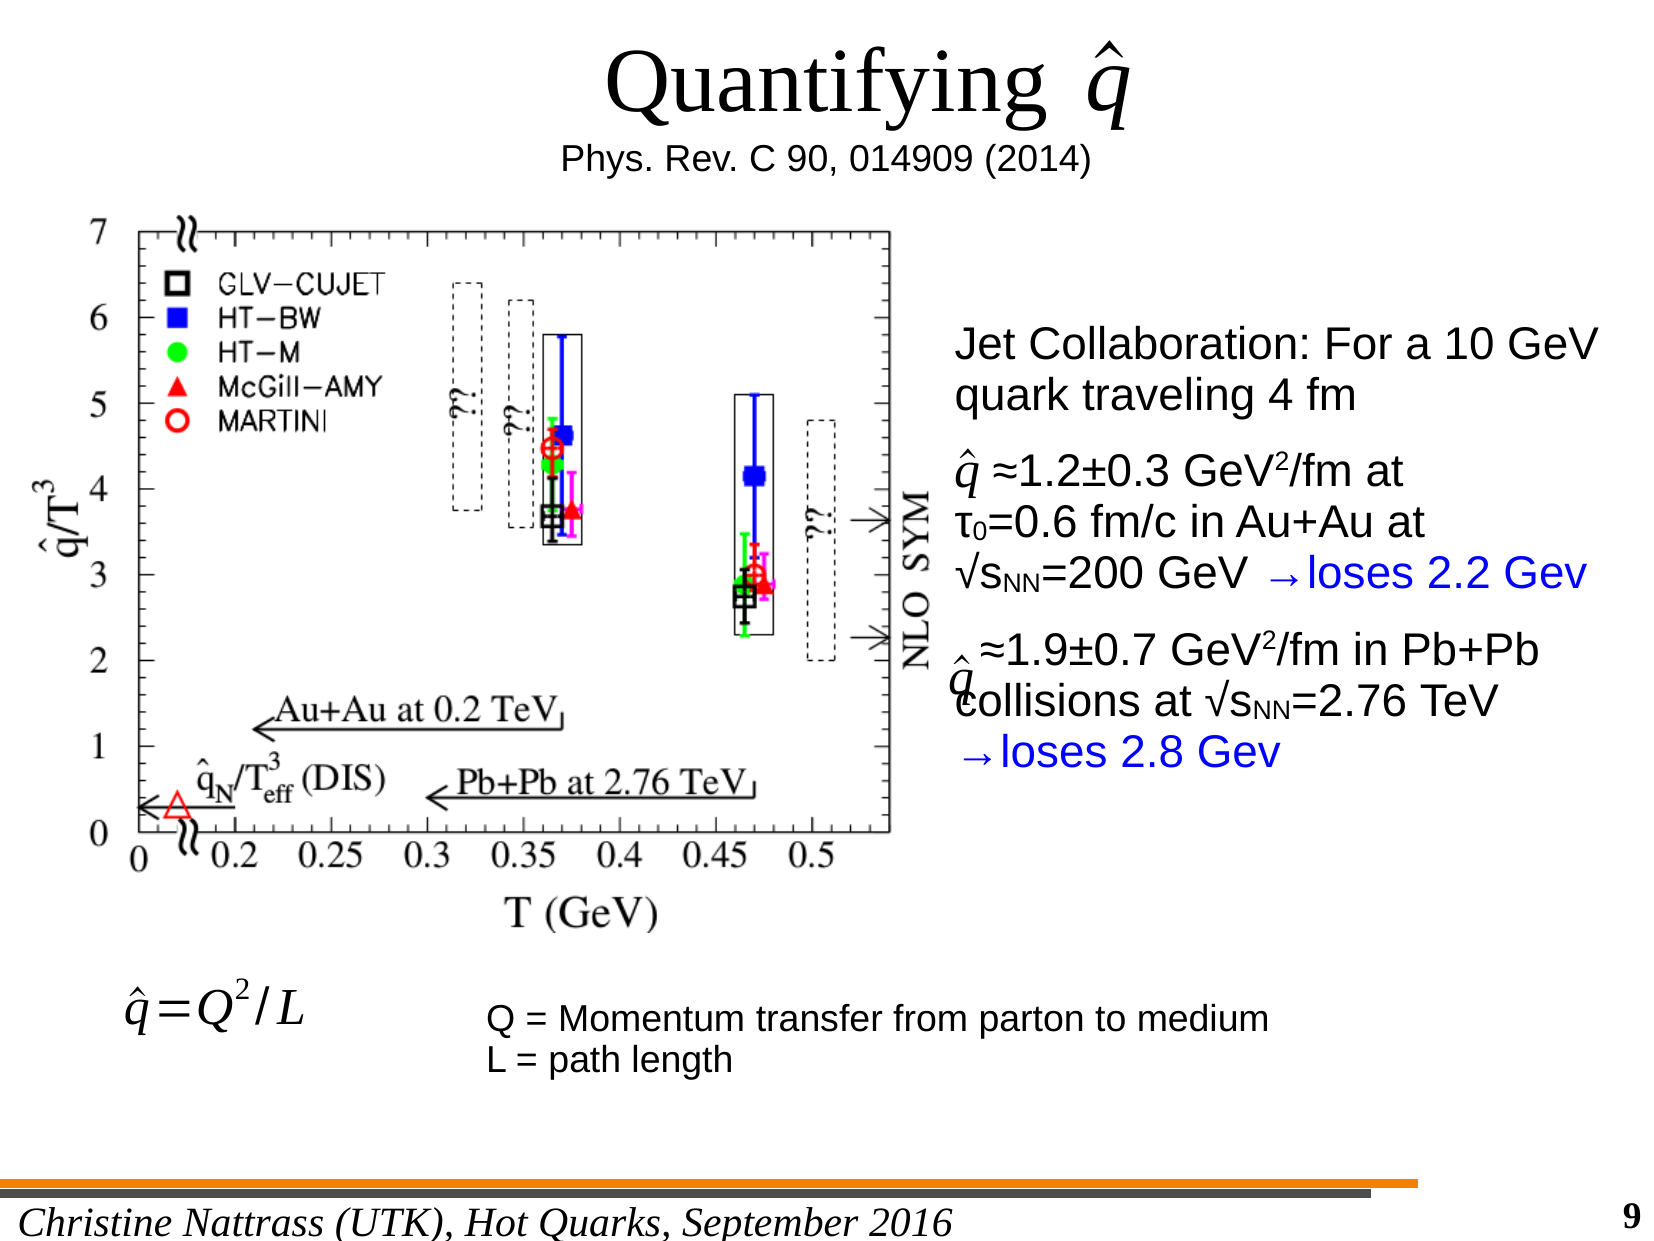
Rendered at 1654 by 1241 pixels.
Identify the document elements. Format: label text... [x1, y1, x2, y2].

text_box Jet Collaboration: For a 10 GeV quark traveling 4 fm ≈1.2±0.3 GeV2/fm at τ0=0.6 fm/c in Au+Au at √sNN=200 GeV →loses 2.2 Gev ≈1.9±0.7 GeV2/fm in Pb+Pb collisions at √sNN=2.76 TeV →loses 2.8 Gev [939, 310, 1633, 858]
picture [31, 214, 930, 933]
chart [947, 440, 989, 499]
chart [941, 647, 983, 706]
chart [117, 971, 312, 1037]
text_box Q = Momentum transfer from parton to medium L = path length [471, 989, 1296, 1131]
chart [1077, 27, 1141, 132]
text_box Phys. Rev. C 90, 014909 (2014) [545, 129, 1122, 229]
title Quantifying [82, 16, 1571, 145]
